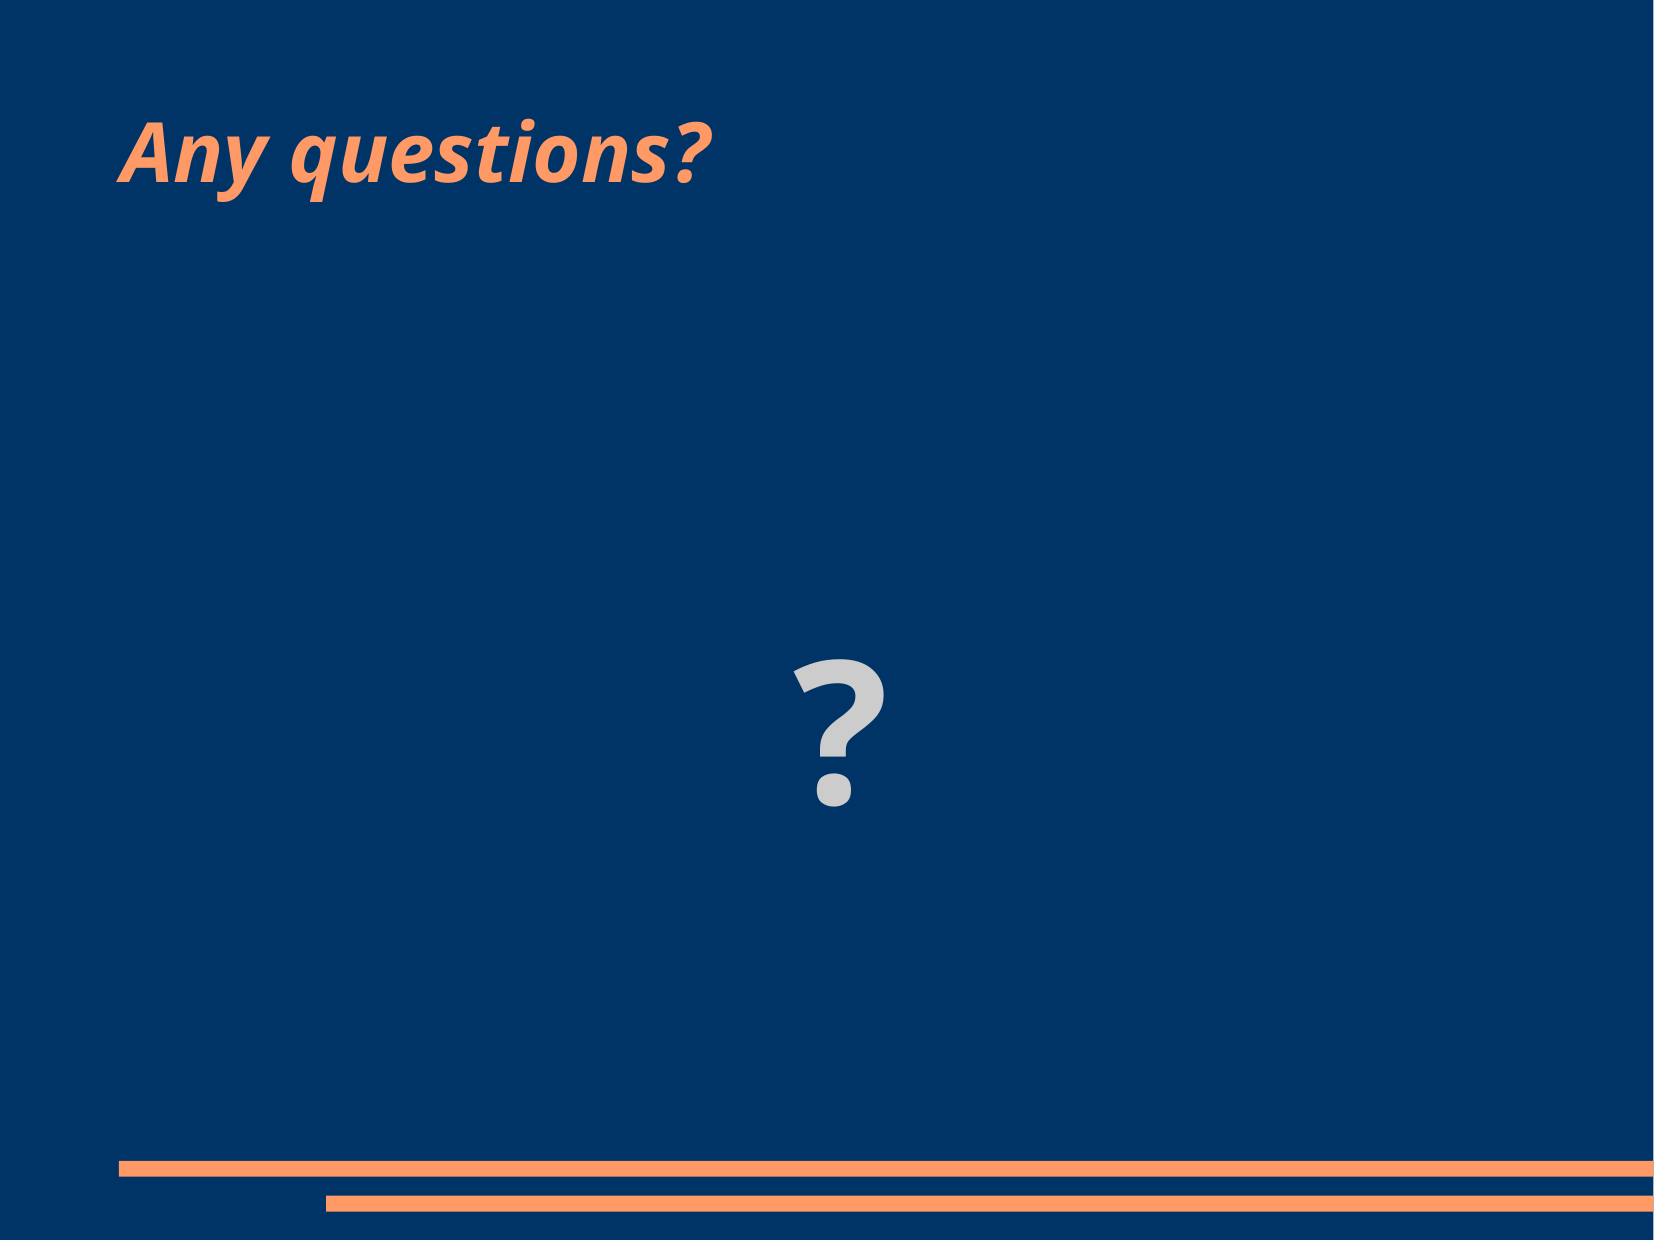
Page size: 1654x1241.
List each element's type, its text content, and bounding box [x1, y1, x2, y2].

subtitle ? [121, 322, 1561, 1132]
title Any questions? [121, 46, 1534, 254]
